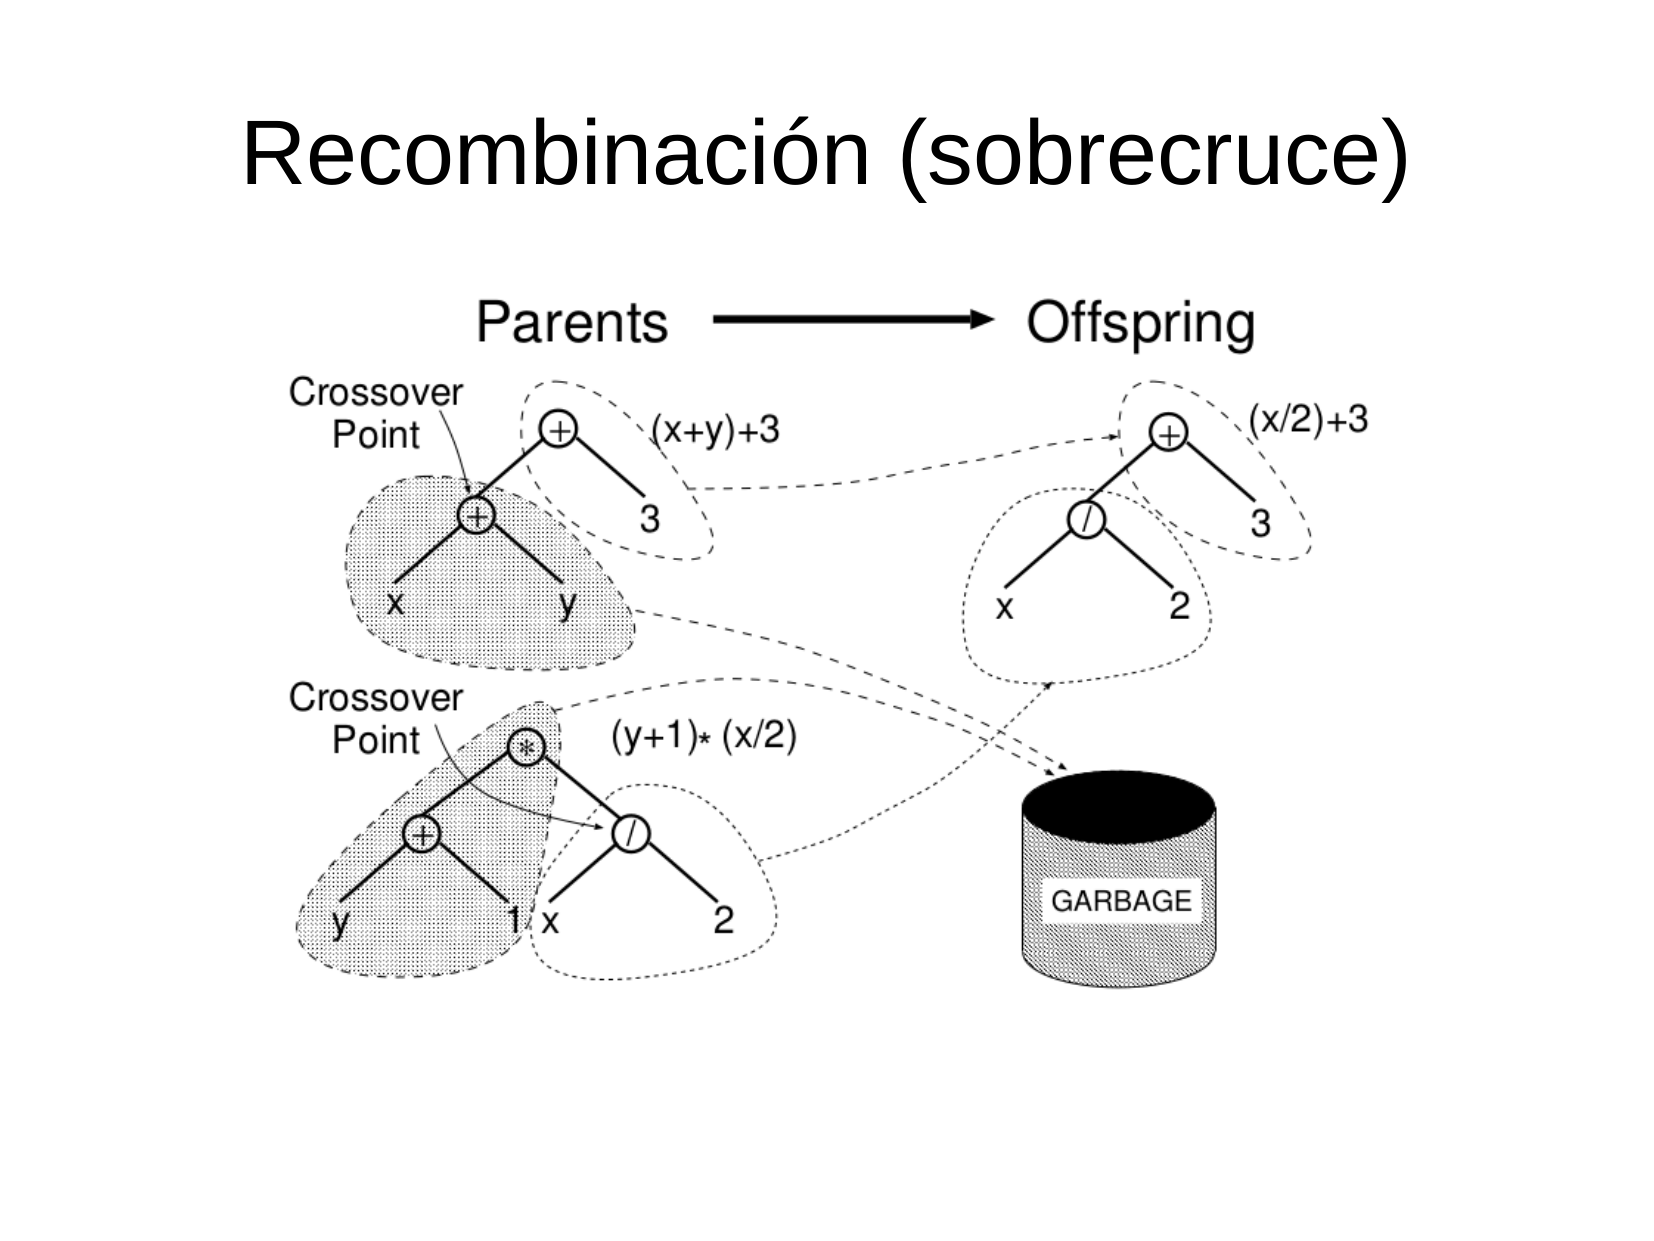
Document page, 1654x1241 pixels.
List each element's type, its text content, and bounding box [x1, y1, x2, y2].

picture [271, 290, 1382, 1010]
title Recombinación (sobrecruce) [82, 49, 1571, 257]
